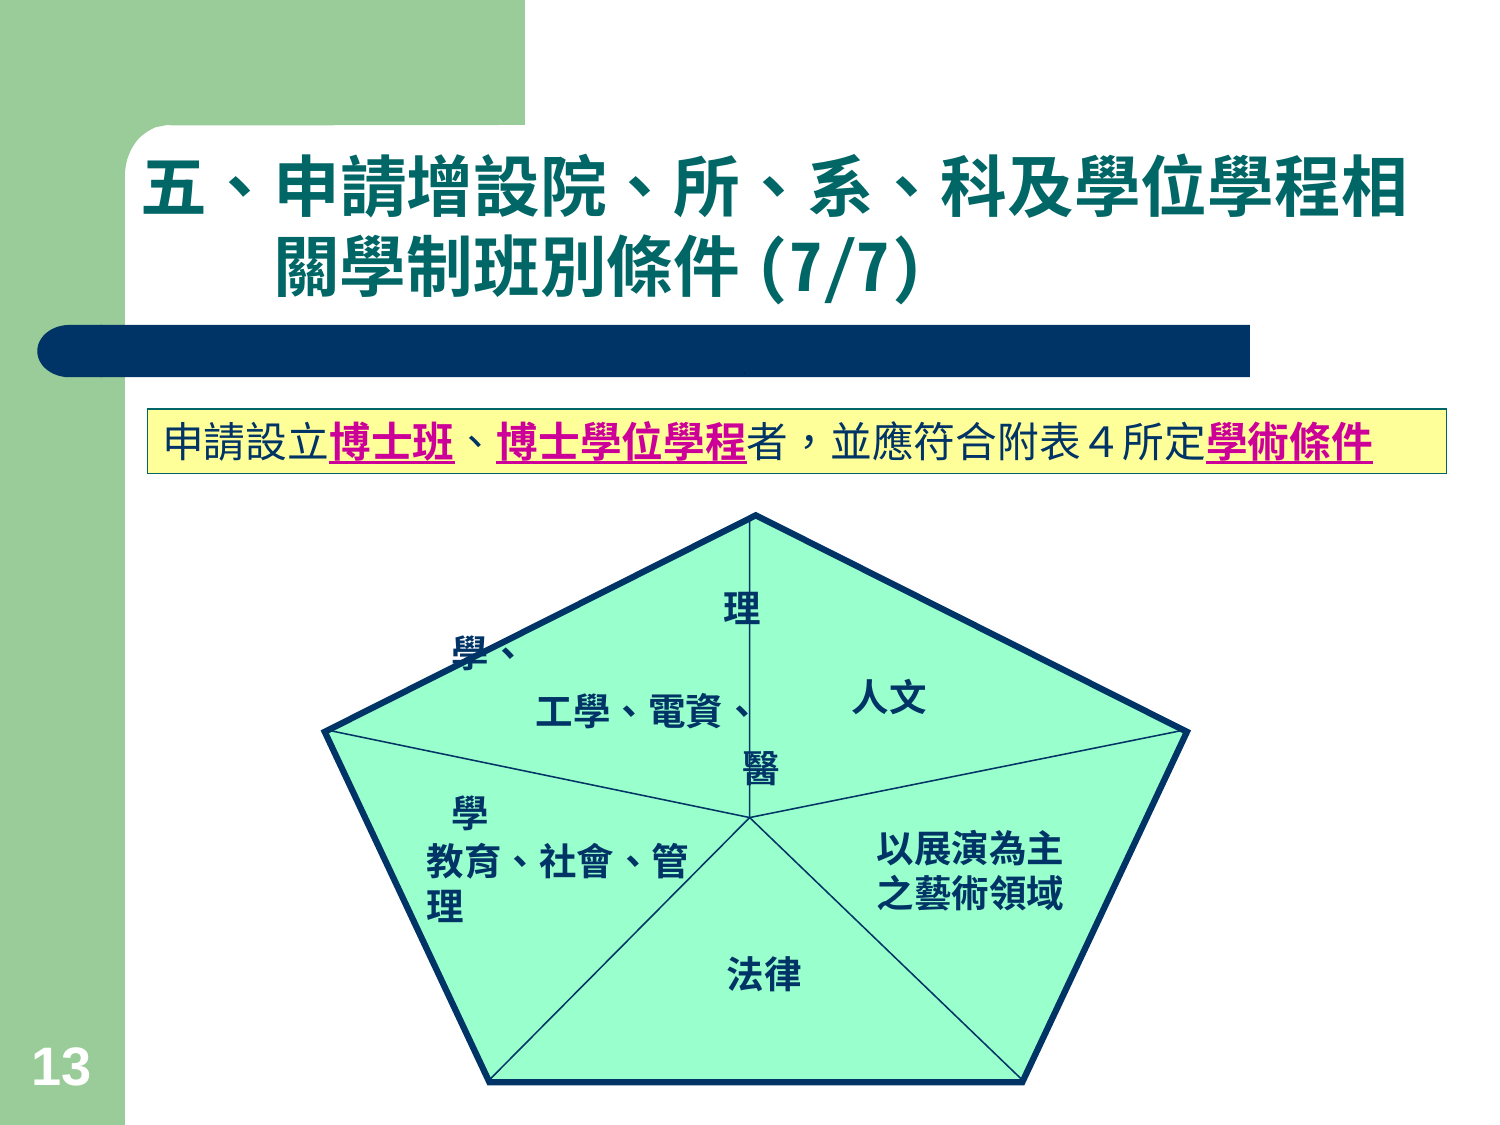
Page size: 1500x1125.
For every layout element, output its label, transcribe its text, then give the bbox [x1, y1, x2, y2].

text_box [489, 843, 1023, 1083]
text_box [751, 515, 1182, 806]
text_box [330, 675, 437, 751]
title 五、申請增設院、所、系、科及學位學程相關學制班別條件(7/7) [125, 125, 1425, 313]
text_box [712, 843, 722, 853]
slide_number <編號> [13, 1023, 111, 1105]
text_box 人文 [836, 666, 1037, 727]
text_box [420, 936, 630, 1080]
text_box 法律 [712, 943, 875, 1004]
text_box 教育、社會、管理 [412, 830, 712, 936]
text_box 以展演為主之藝術領域 [862, 817, 1112, 923]
text_box [324, 731, 437, 918]
text_box 申請設立博士班、博士學位學程者，並應符合附表４所定學術條件 [147, 408, 1447, 474]
text_box [631, 519, 748, 578]
text_box [779, 731, 1187, 1079]
text_box 理學、 工學、電資、 醫學 [437, 578, 800, 843]
